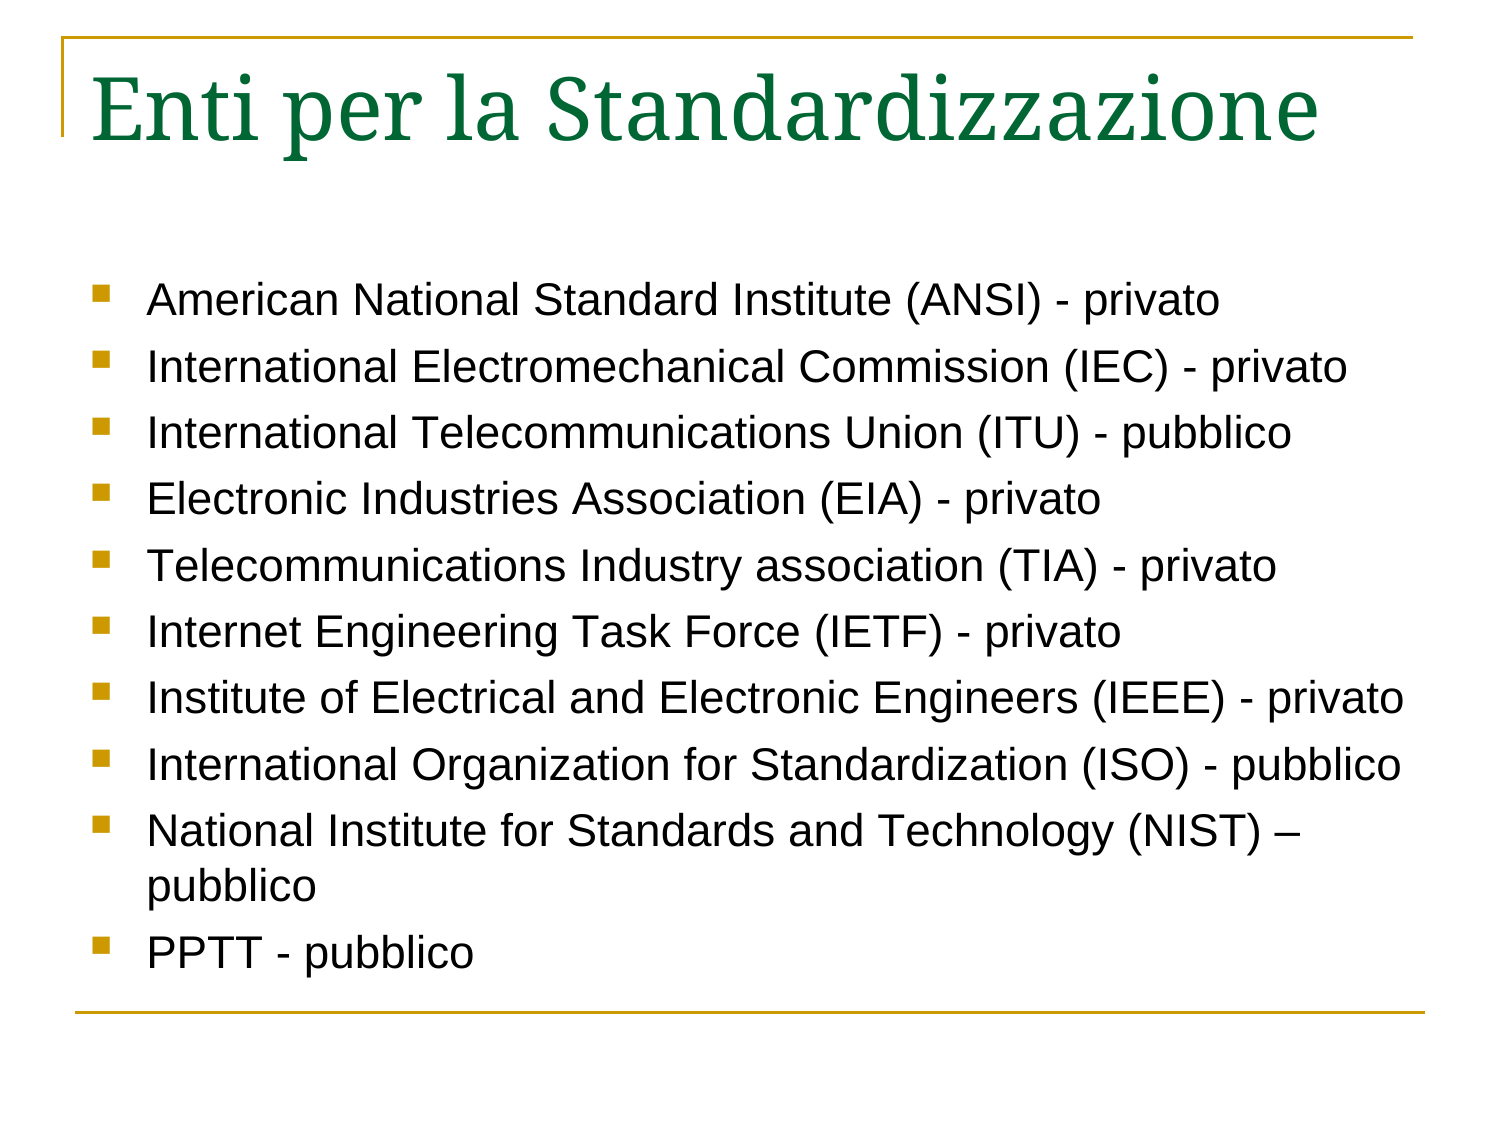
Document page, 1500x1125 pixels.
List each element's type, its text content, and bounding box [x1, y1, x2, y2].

title Enti per la Standardizzazione [75, 45, 1426, 233]
list American National Standard Institute (ANSI) - privato International Electromechanical Commission (IEC) - privato International Telecommunications Union (ITU) - pubblico Electronic Industries Association (EIA) - privato Telecommunications Industry association (TIA) - privato Internet Engineering Task Force (IETF) - privato Institute of Electrical and Electronic Engineers (IEEE) - privato International Organization for Standardization (ISO) - pubblico National Institute for Standards and Technology (NIST) – pubblico PPTT - pubblico [75, 262, 1426, 1052]
